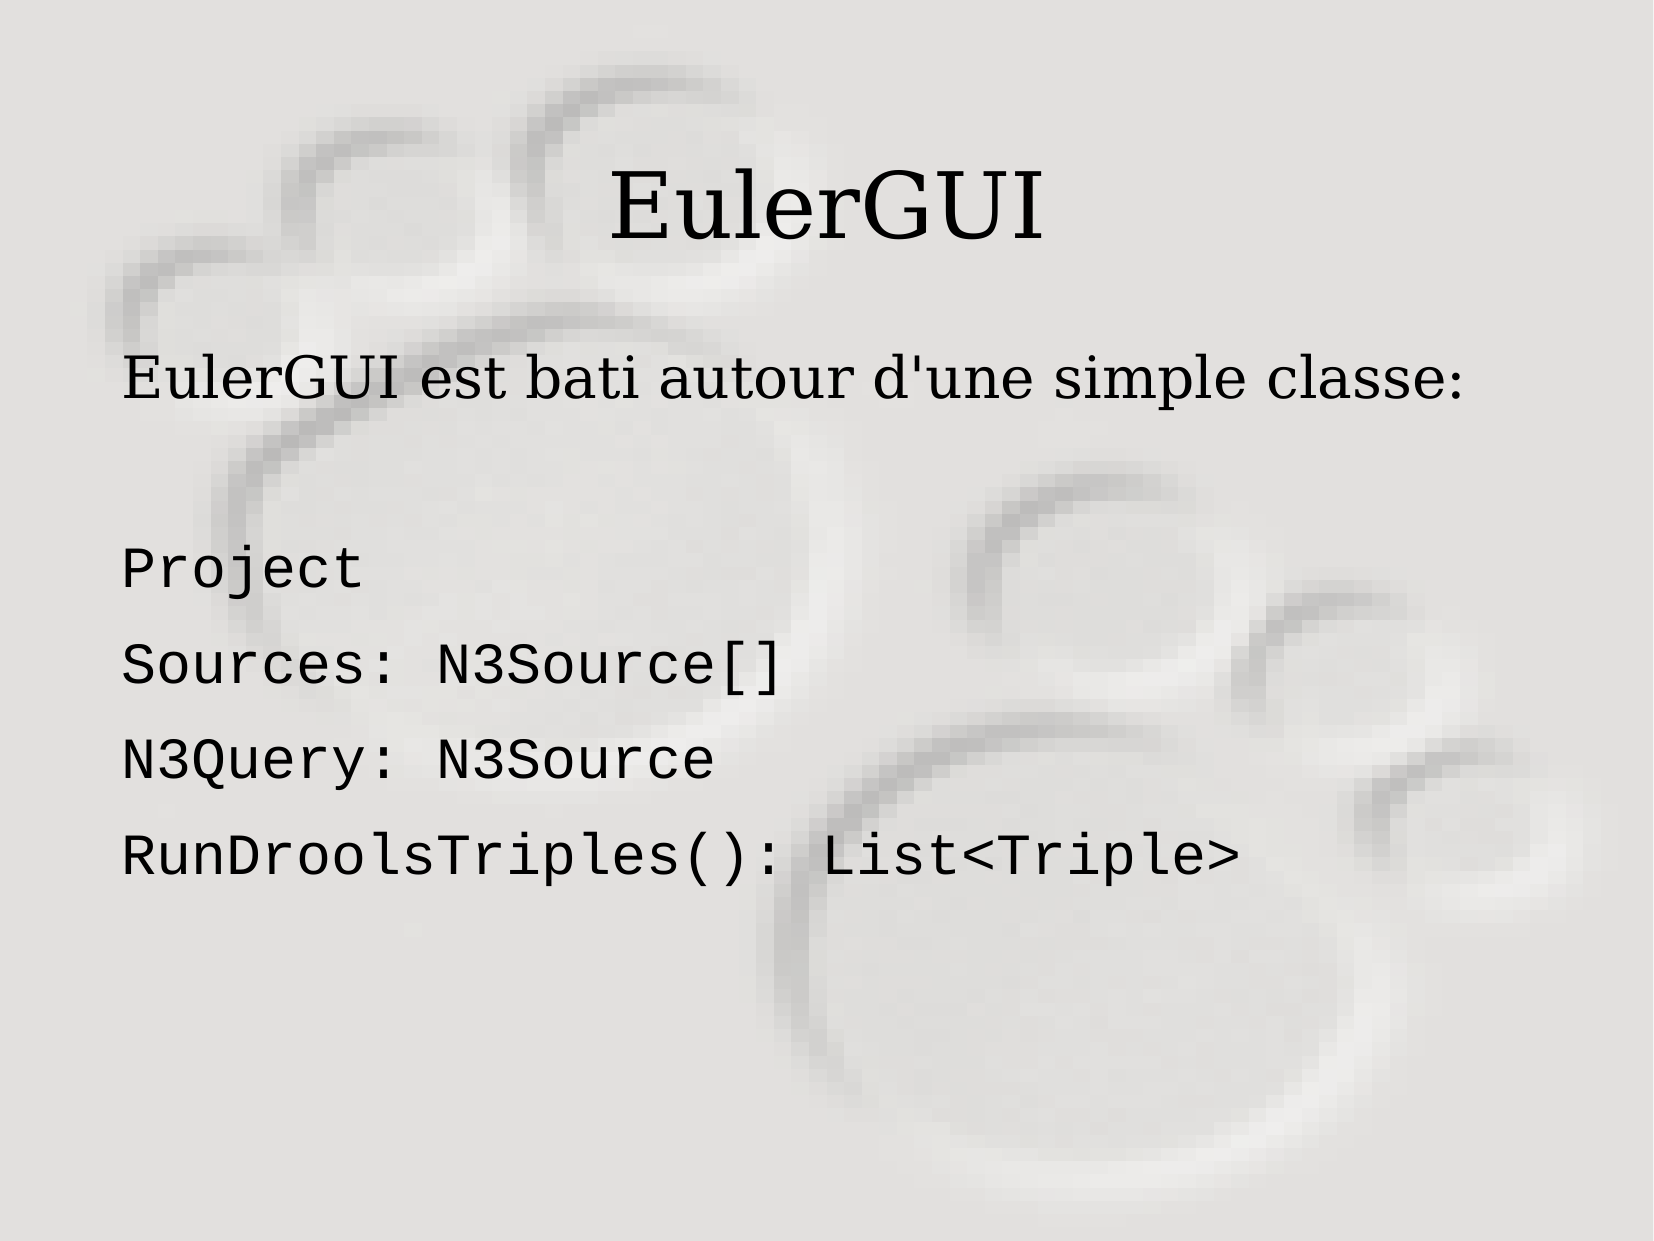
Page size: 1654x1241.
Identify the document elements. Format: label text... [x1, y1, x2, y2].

picture [0, 0, 1654, 1241]
list EulerGUI est bati autour d'une simple classe: Project Sources: N3Source[] N3Query: N3Source RunDroolsTriples(): List<Triple> [121, 344, 1534, 1149]
title EulerGUI [121, 110, 1534, 303]
